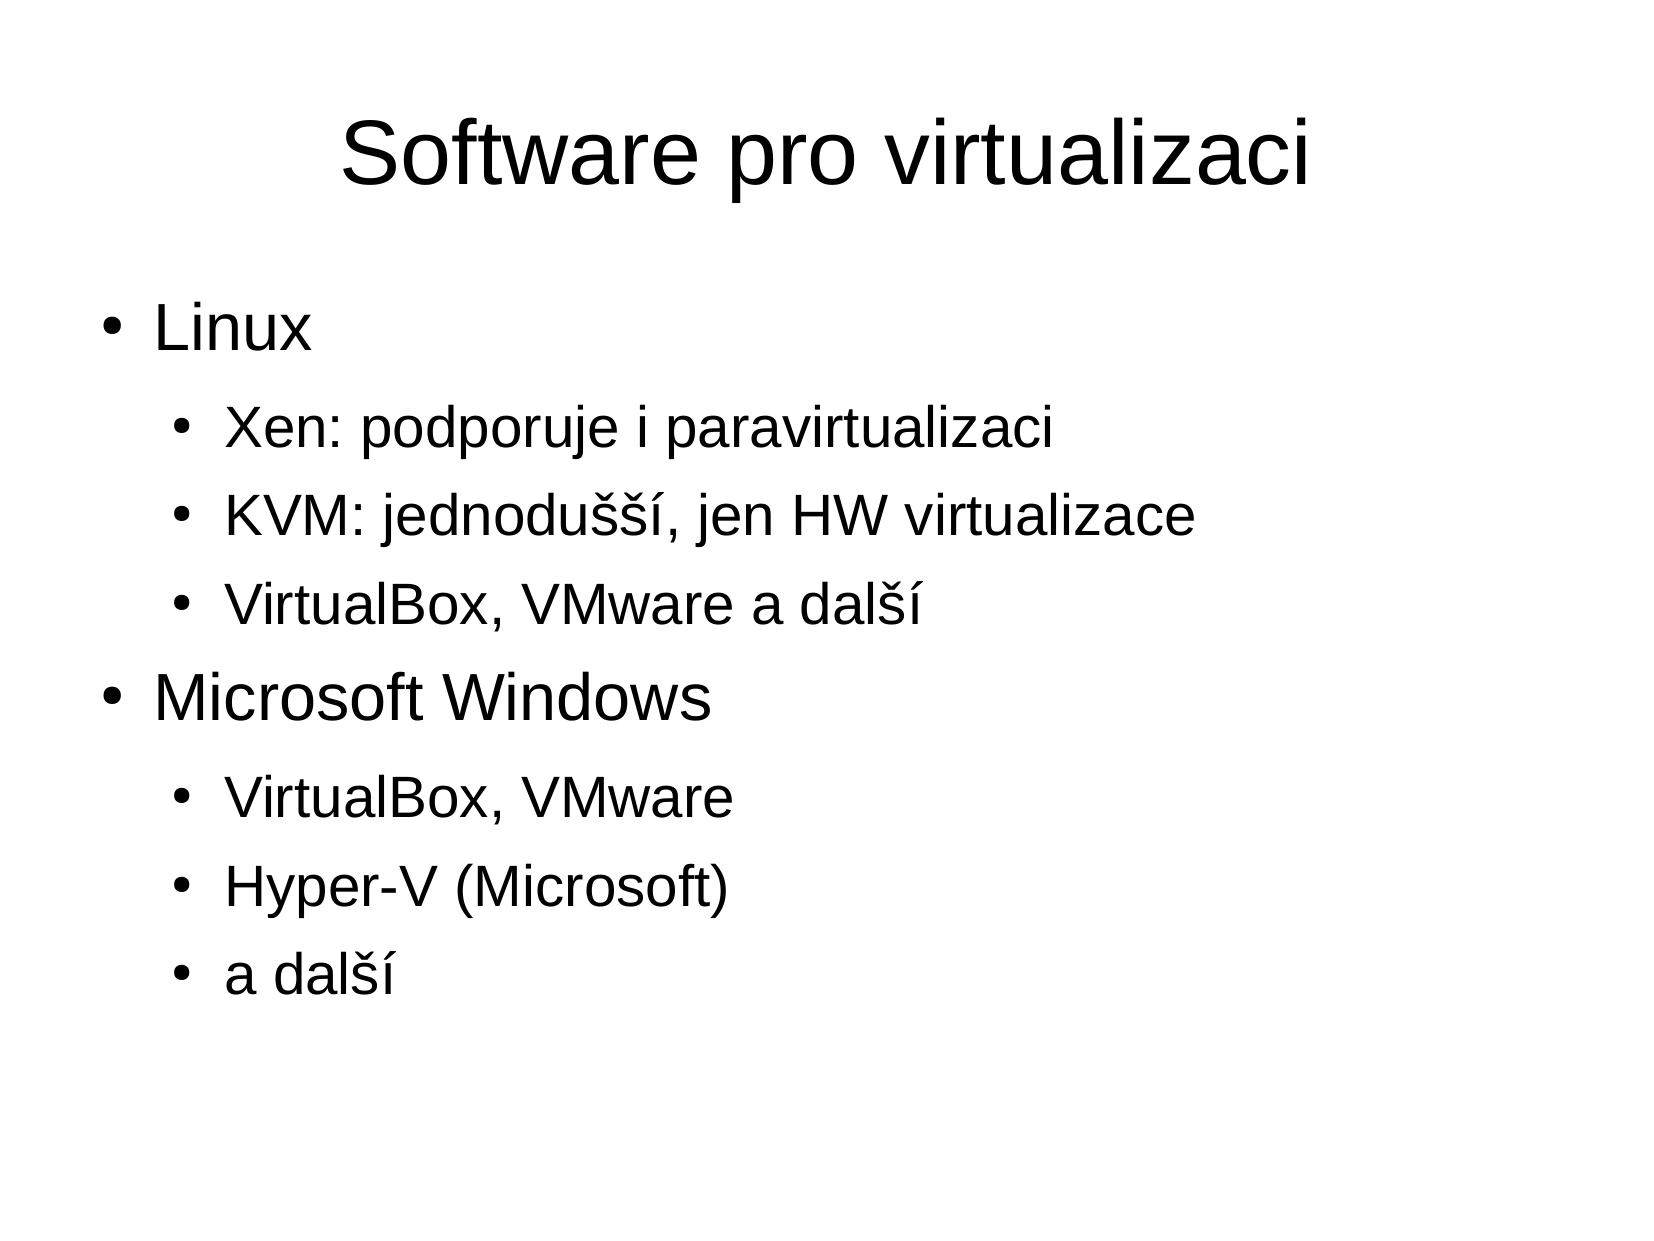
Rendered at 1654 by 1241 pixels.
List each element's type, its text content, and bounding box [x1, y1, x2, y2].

title Software pro virtualizaci [82, 49, 1571, 257]
list Linux Xen: podporuje i paravirtualizaci KVM: jednodušší, jen HW virtualizace VirtualBox, VMware a další Microsoft Windows VirtualBox, VMware Hyper-V (Microsoft) a další [82, 290, 1571, 1010]
